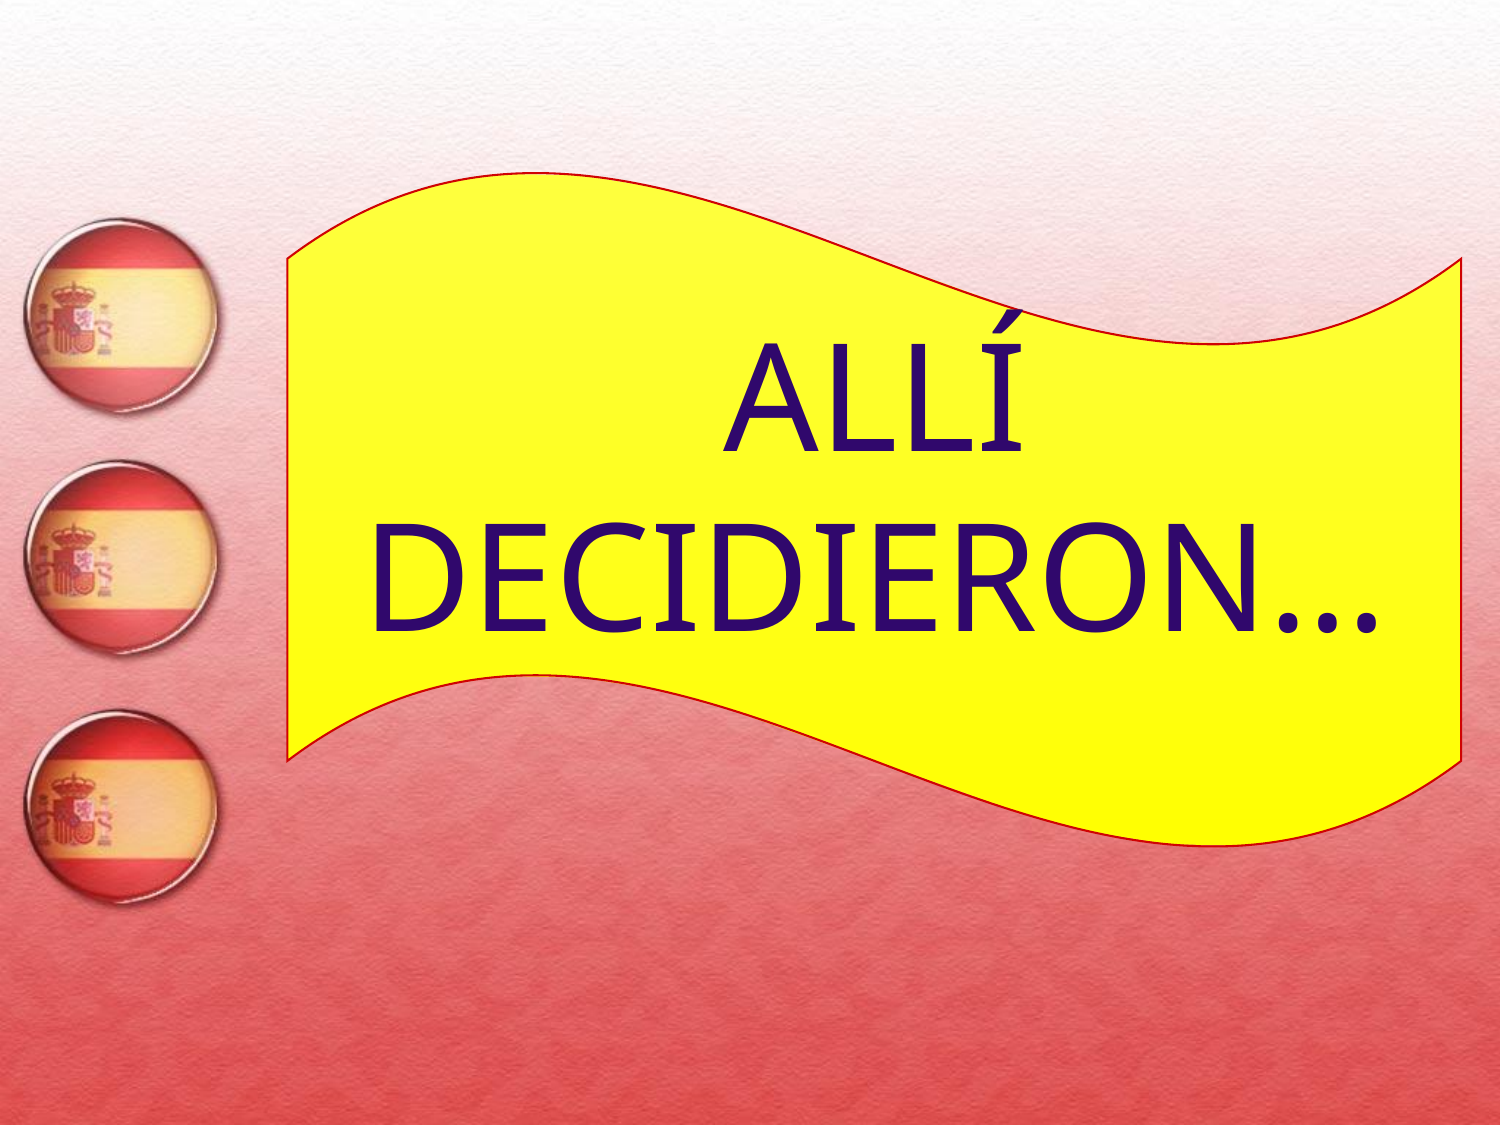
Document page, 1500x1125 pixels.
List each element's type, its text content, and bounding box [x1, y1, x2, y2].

text_box [287, 669, 1462, 847]
title ALLÍ DECIDIERON… [237, 293, 1500, 669]
text_box [1409, 258, 1462, 293]
text_box [287, 173, 968, 293]
picture [0, 0, 1500, 1125]
